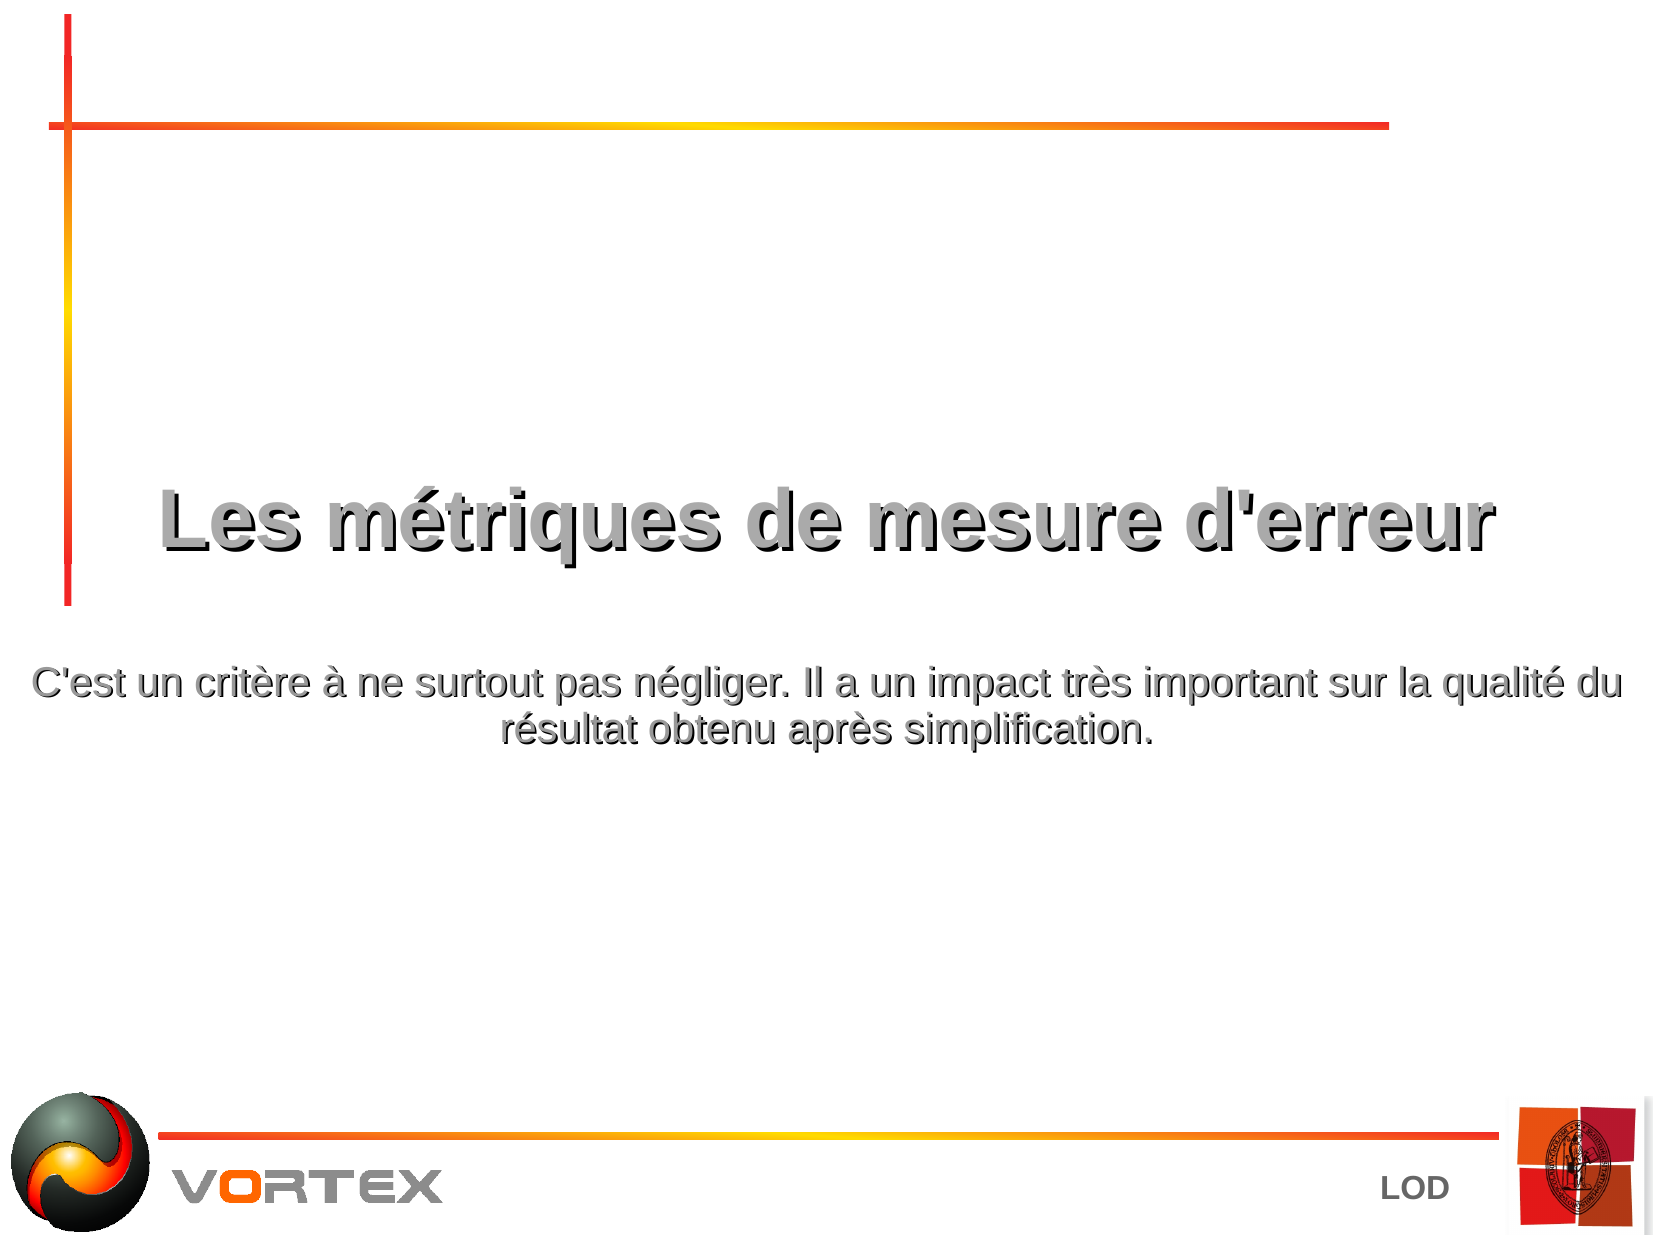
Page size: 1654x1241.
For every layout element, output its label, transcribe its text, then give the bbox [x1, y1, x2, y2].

picture [11, 1092, 443, 1232]
title Les métriques de mesure d'erreur C'est un critère à ne surtout pas négliger. Il a un impact très important sur la qualité du résultat obtenu après simplification. [0, 409, 1654, 899]
picture [1505, 1096, 1653, 1235]
